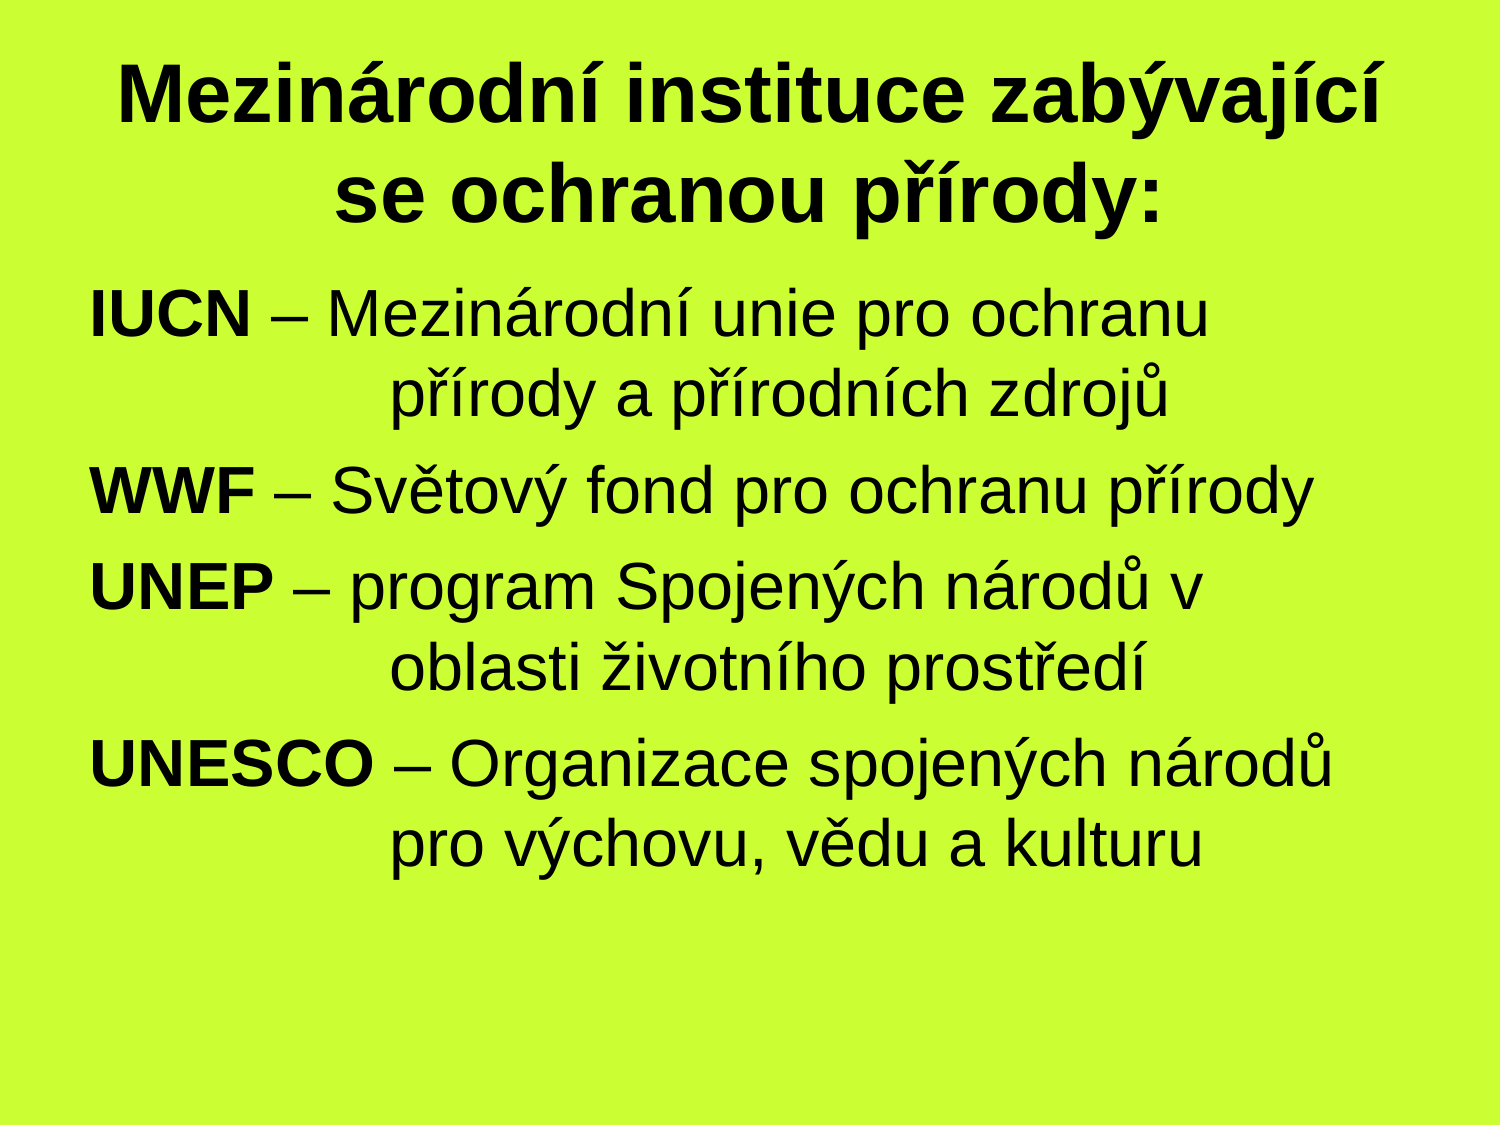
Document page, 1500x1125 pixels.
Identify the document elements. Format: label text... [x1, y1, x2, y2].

list IUCN – Mezinárodní unie pro ochranu přírody a přírodních zdrojů WWF – Světový fond pro ochranu přírody UNEP – program Spojených národů v oblasti životního prostředí UNESCO – Organizace spojených národů pro výchovu, vědu a kulturu [75, 262, 1426, 1006]
title Mezinárodní instituce zabývající se ochranou přírody: [75, 31, 1426, 247]
